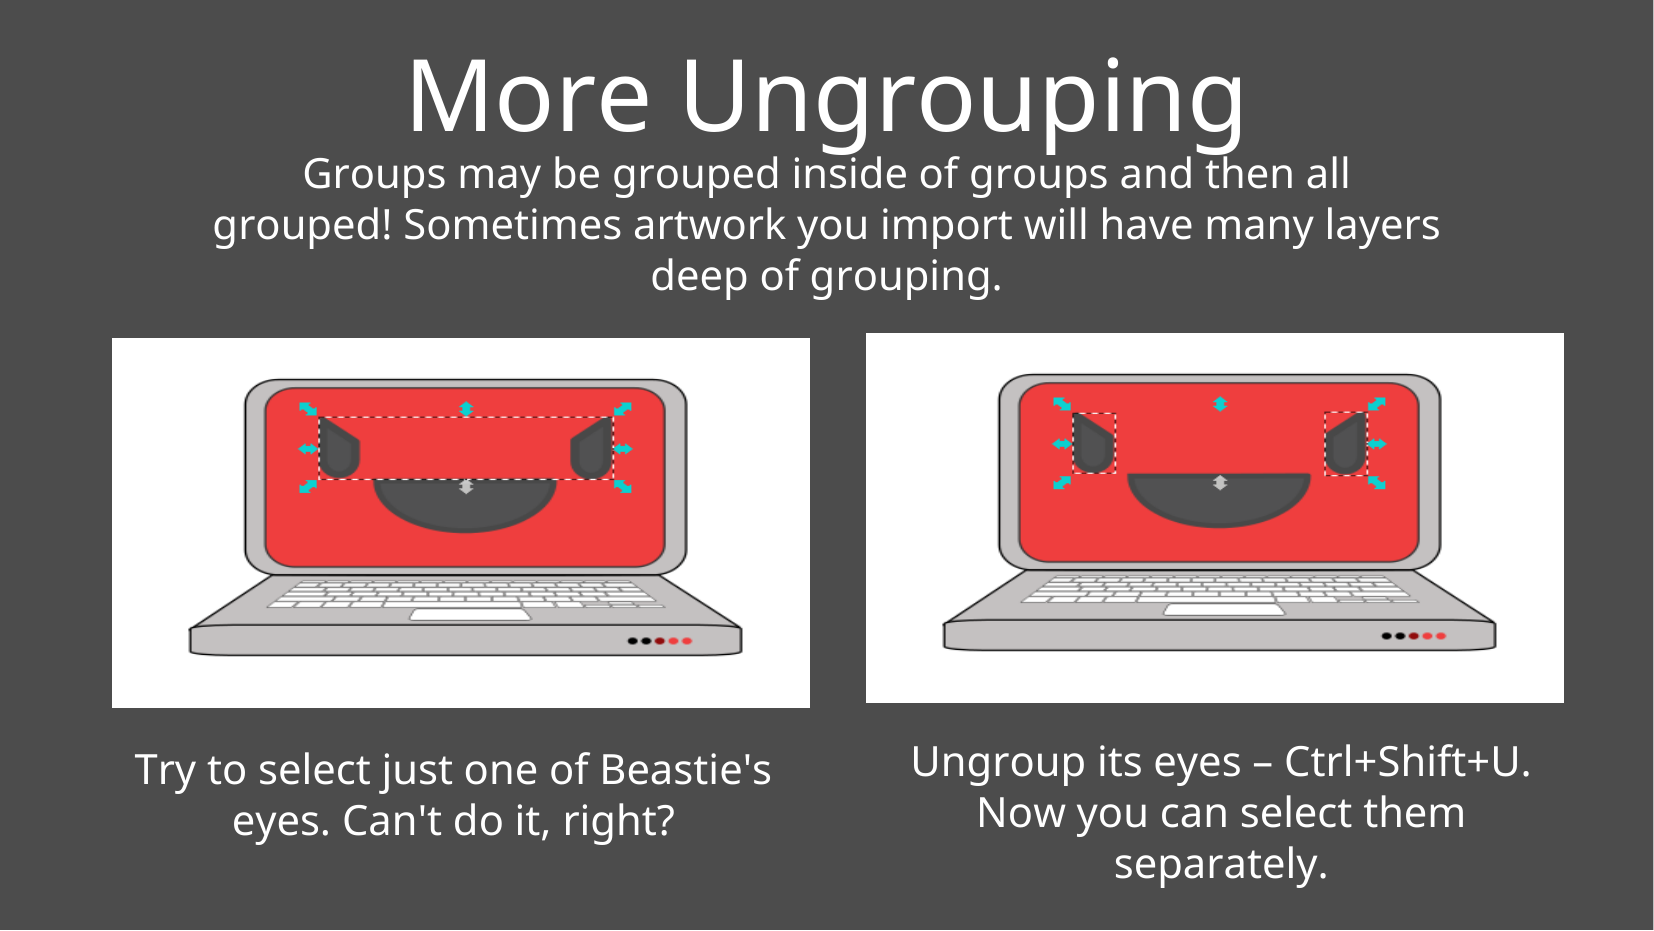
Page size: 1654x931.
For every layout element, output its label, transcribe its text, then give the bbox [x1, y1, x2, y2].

title Try to select just one of Beastie's eyes. Can't do it, right? [107, 739, 800, 851]
title Groups may be grouped inside of groups and then all grouped! Sometimes artwork you import will have many layers deep of grouping. [207, 152, 1446, 296]
picture [112, 338, 810, 708]
title More Ungrouping [76, 4, 1578, 202]
title Ungroup its eyes – Ctrl+Shift+U. Now you can select them separately. [875, 740, 1568, 884]
picture [866, 333, 1564, 703]
